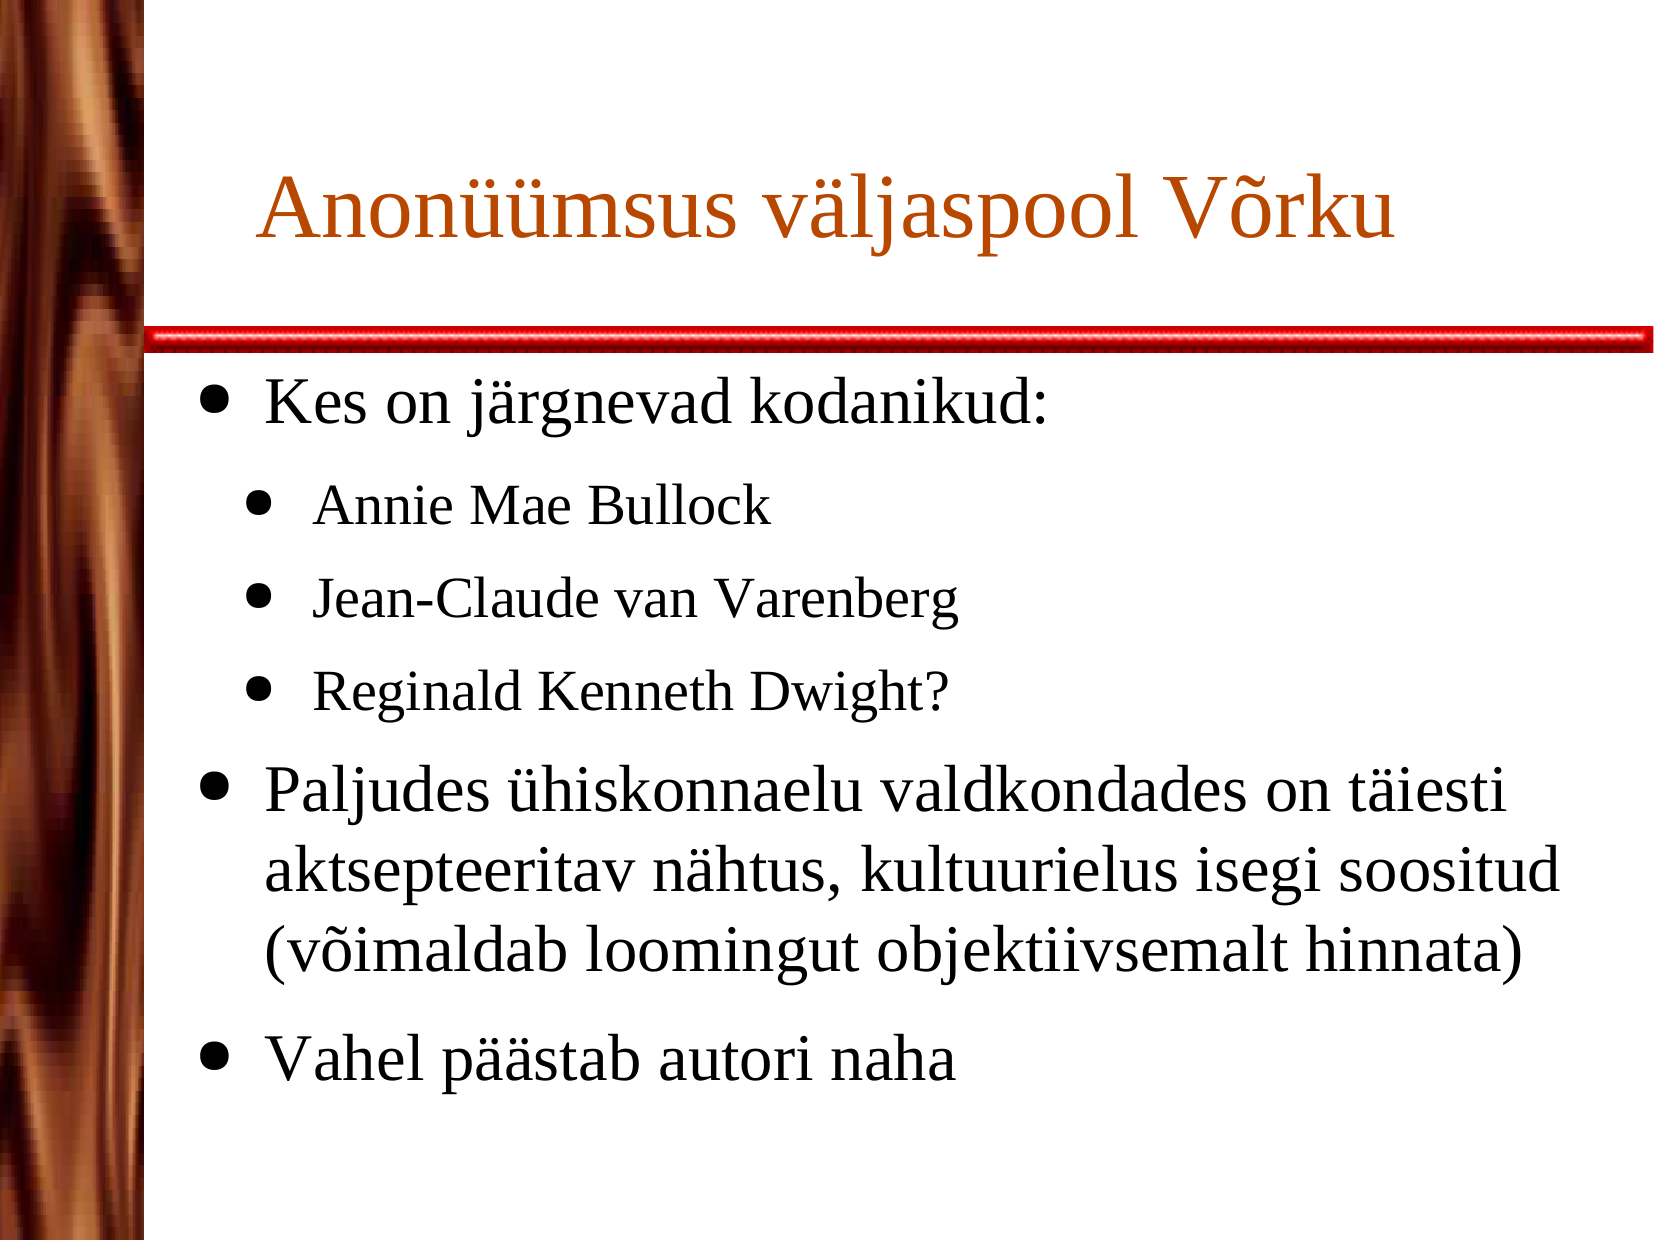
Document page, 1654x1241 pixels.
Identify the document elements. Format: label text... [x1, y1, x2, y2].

picture [0, 0, 1654, 1240]
title Anonüümsus väljaspool Võrku [121, 102, 1534, 310]
text_box Kes on järgnevad kodanikud: Annie Mae Bullock Jean-Claude van Varenberg Reginald Kenneth Dwight? Paljudes ühiskonnaelu valdkondades on täiesti aktsepteeritav nähtus, kultuurielus isegi soositud (võimaldab loomingut objektiivsemalt hinnata) Vahel päästab autori naha [183, 363, 1595, 1181]
